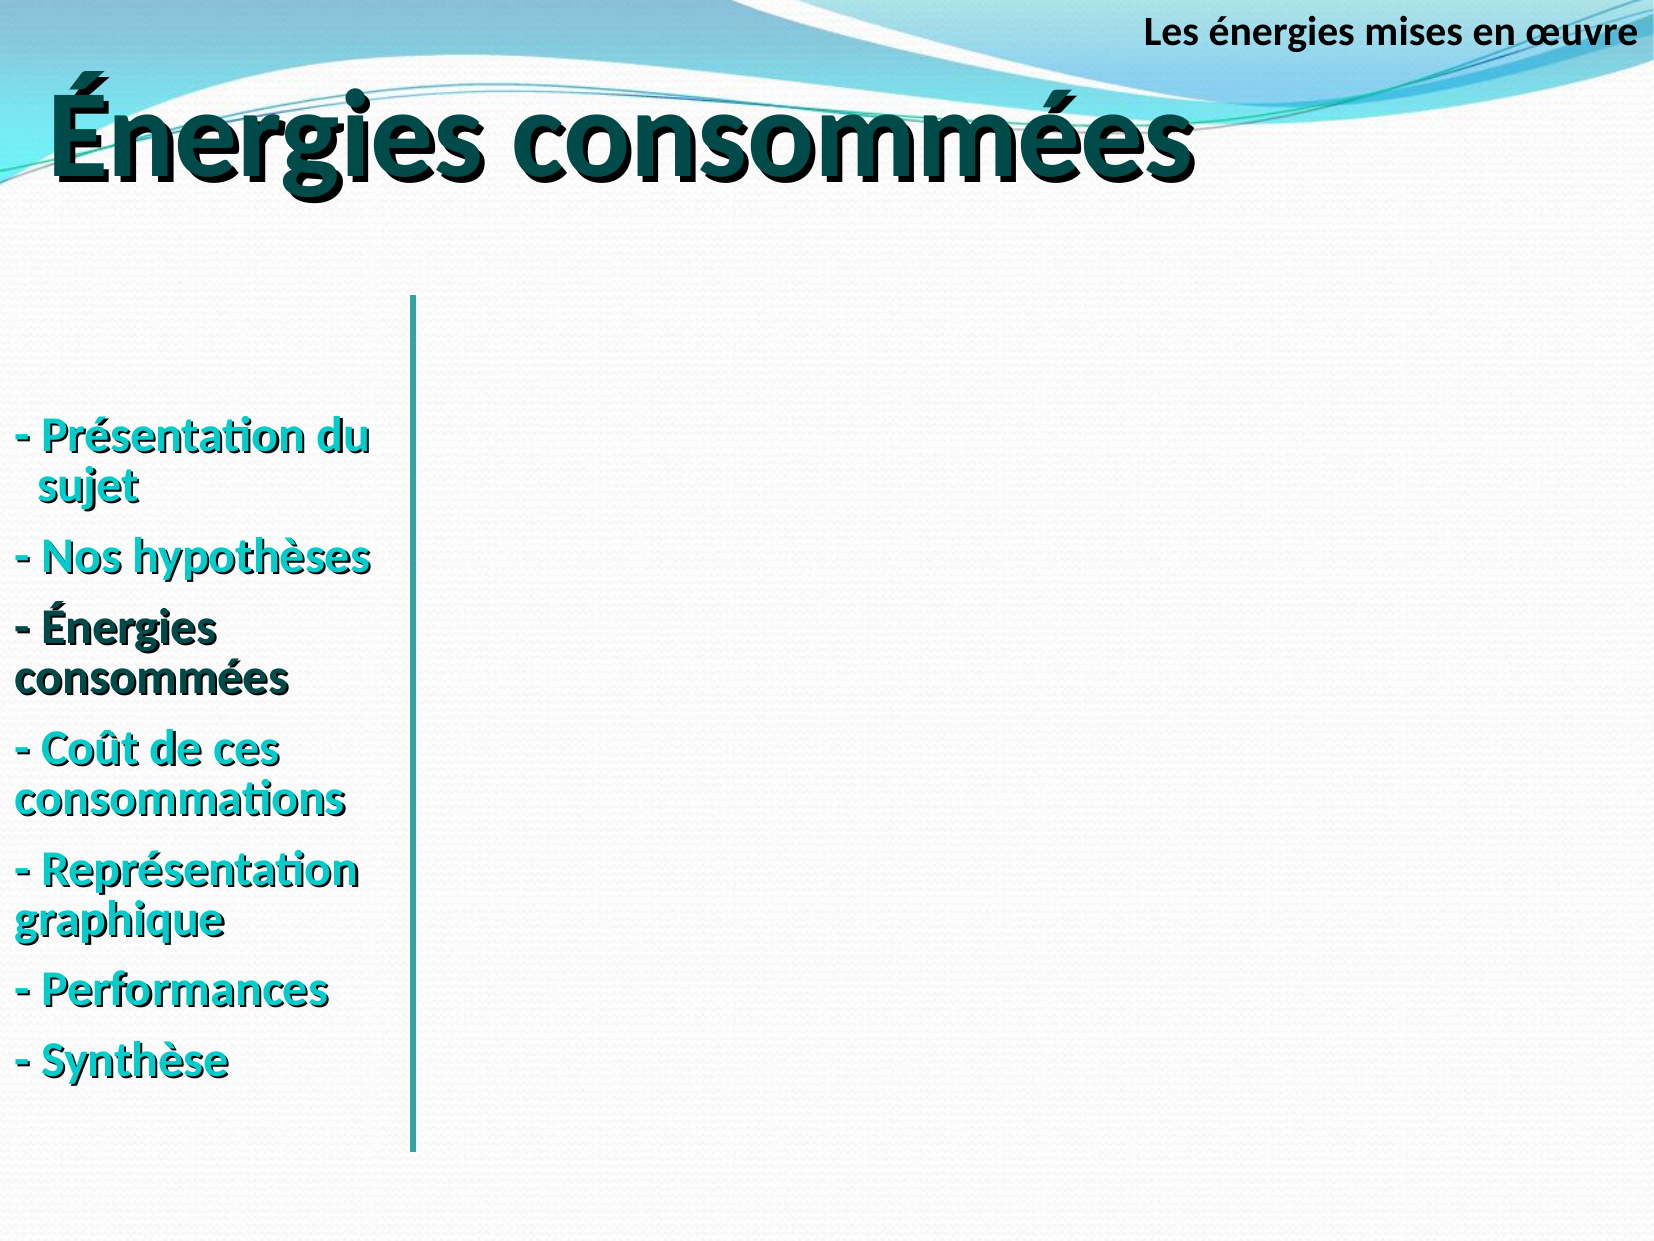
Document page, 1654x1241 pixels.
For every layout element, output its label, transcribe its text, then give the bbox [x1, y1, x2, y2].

text_box - Présentation du sujet - Nos hypothèses - Énergies consommées - Coût de ces consommations - Représentation graphique - Performances - Synthèse [0, 295, 414, 1209]
text_box Énergies consommées [29, 59, 1654, 233]
text_box Les énergies mises en œuvre [265, 2, 1654, 69]
picture [0, 0, 1654, 1241]
